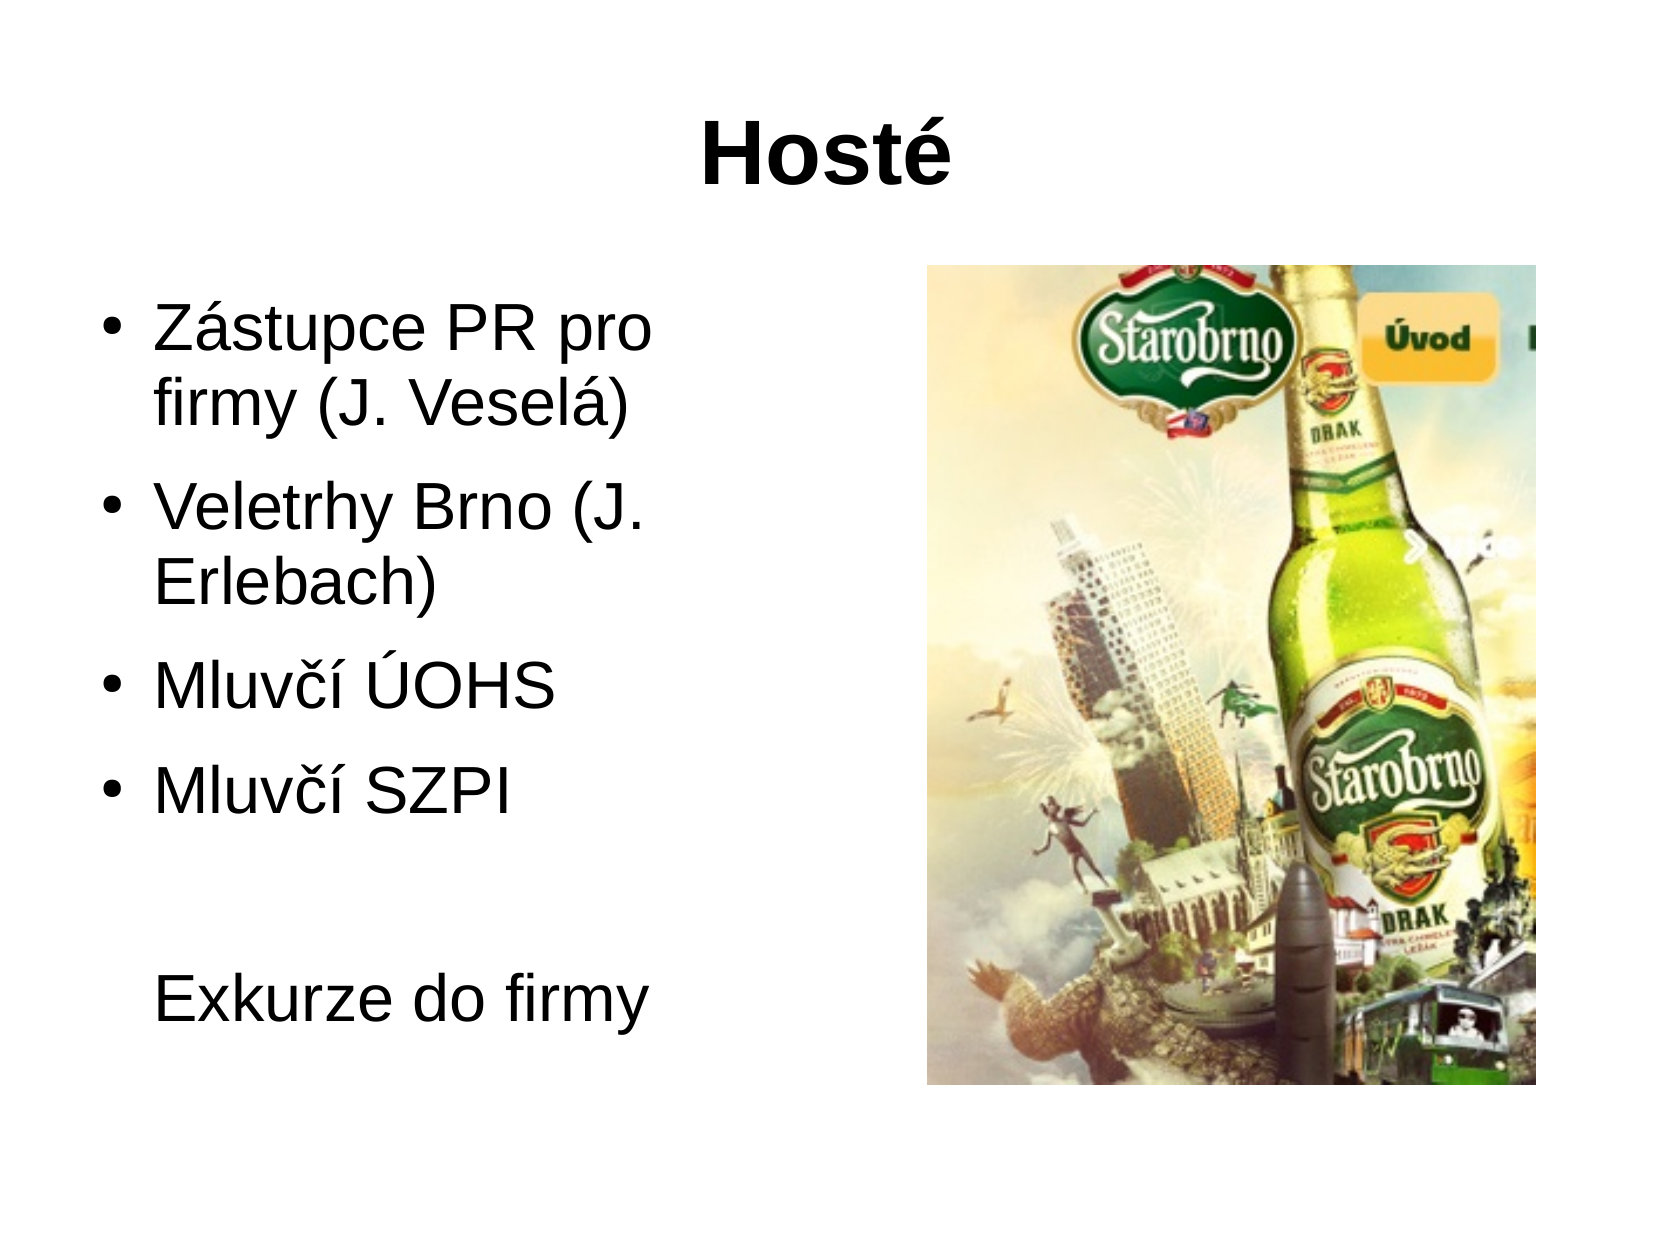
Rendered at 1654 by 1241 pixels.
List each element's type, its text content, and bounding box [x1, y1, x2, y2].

picture [927, 265, 1536, 1085]
list Zástupce PR pro firmy (J. Veselá) Veletrhy Brno (J. Erlebach) Mluvčí ÚOHS Mluvčí SZPI Exkurze do firmy [82, 290, 809, 1241]
title Hosté [82, 49, 1571, 257]
